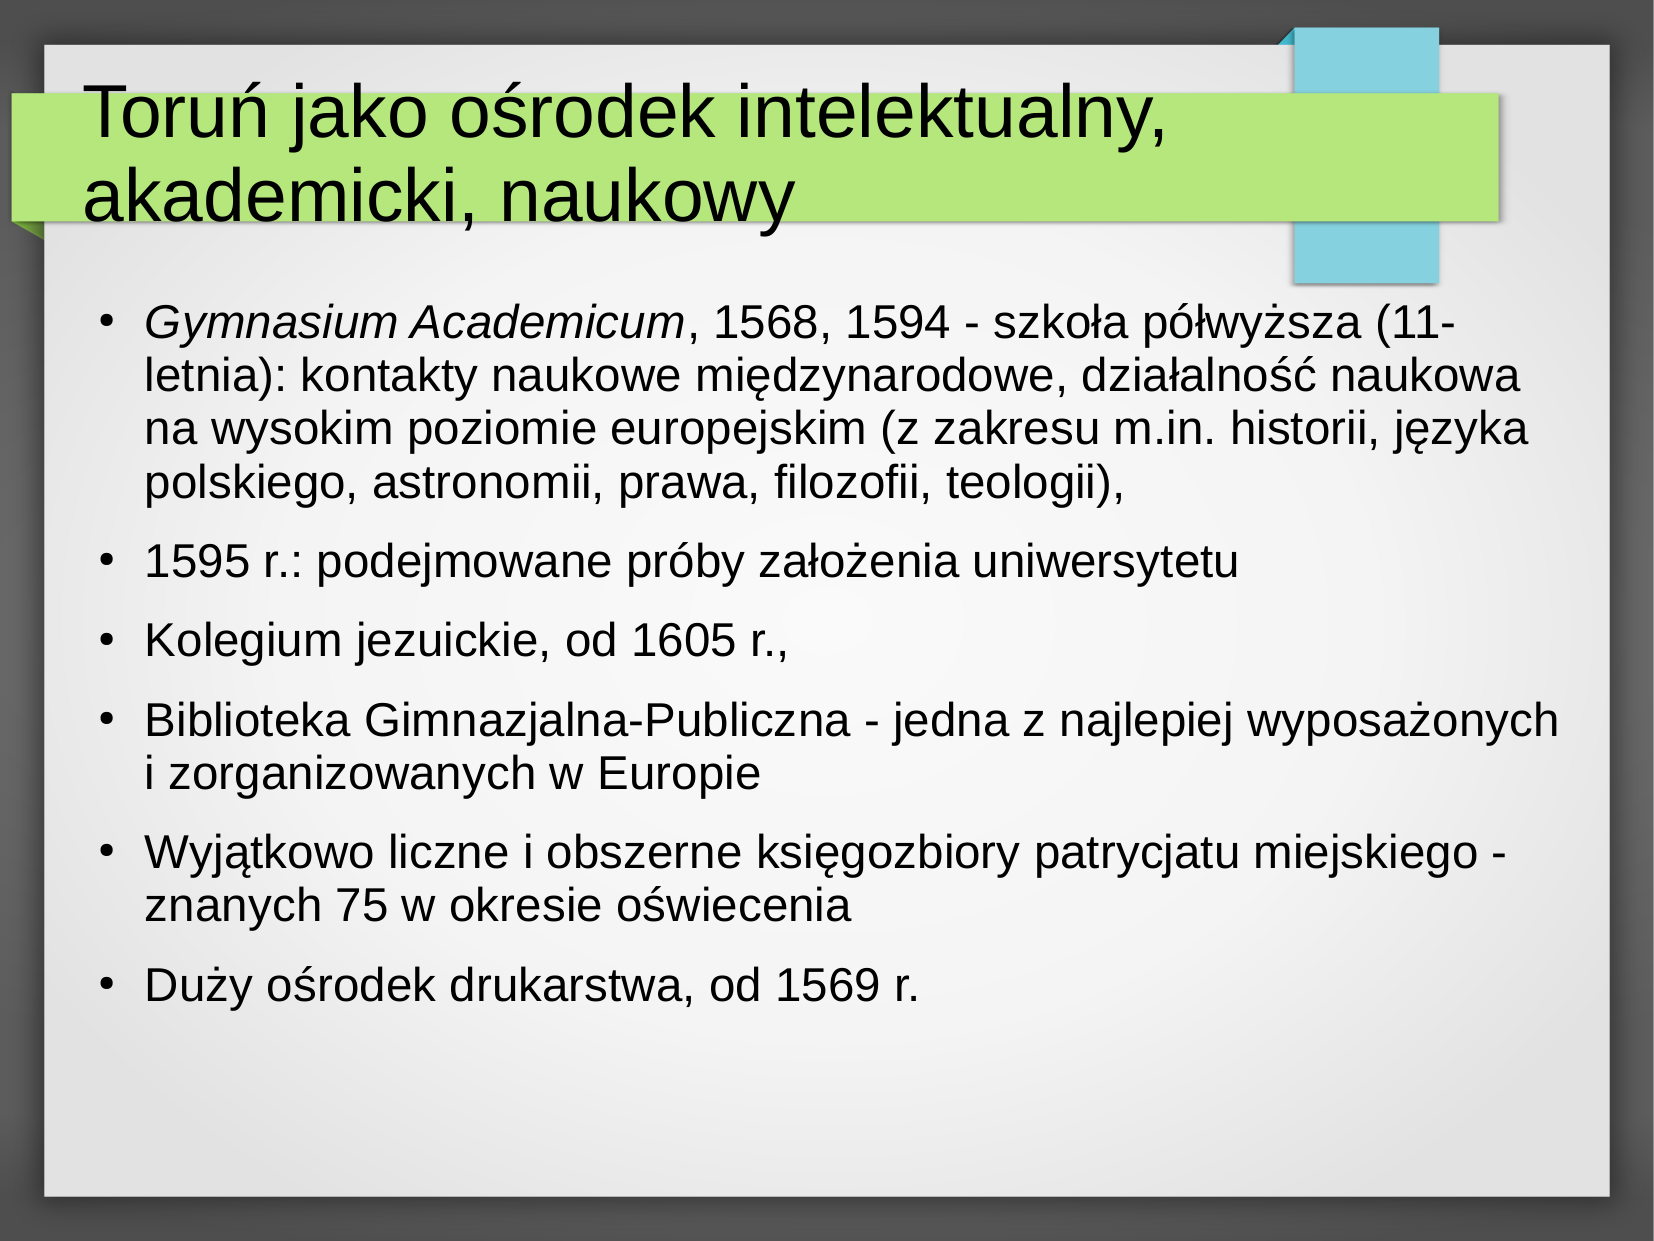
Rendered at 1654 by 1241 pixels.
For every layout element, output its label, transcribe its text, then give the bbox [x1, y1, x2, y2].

list Gymnasium Academicum, 1568, 1594 - szkoła półwyższa (11-letnia): kontakty naukowe międzynarodowe, działalność naukowa na wysokim poziomie europejskim (z zakresu m.in. historii, języka polskiego, astronomii, prawa, filozofii, teologii), 1595 r.: podejmowane próby założenia uniwersytetu Kolegium jezuickie, od 1605 r., Biblioteka Gimnazjalna-Publiczna - jedna z najlepiej wyposażonych i zorganizowanych w Europie Wyjątkowo liczne i obszerne księgozbiory patrycjatu miejskiego - znanych 75 w okresie oświecenia Duży ośrodek drukarstwa, od 1569 r. [82, 295, 1571, 1015]
title Toruń jako ośrodek intelektualny, akademicki, naukowy [82, 69, 1264, 238]
picture [0, 0, 1654, 1241]
